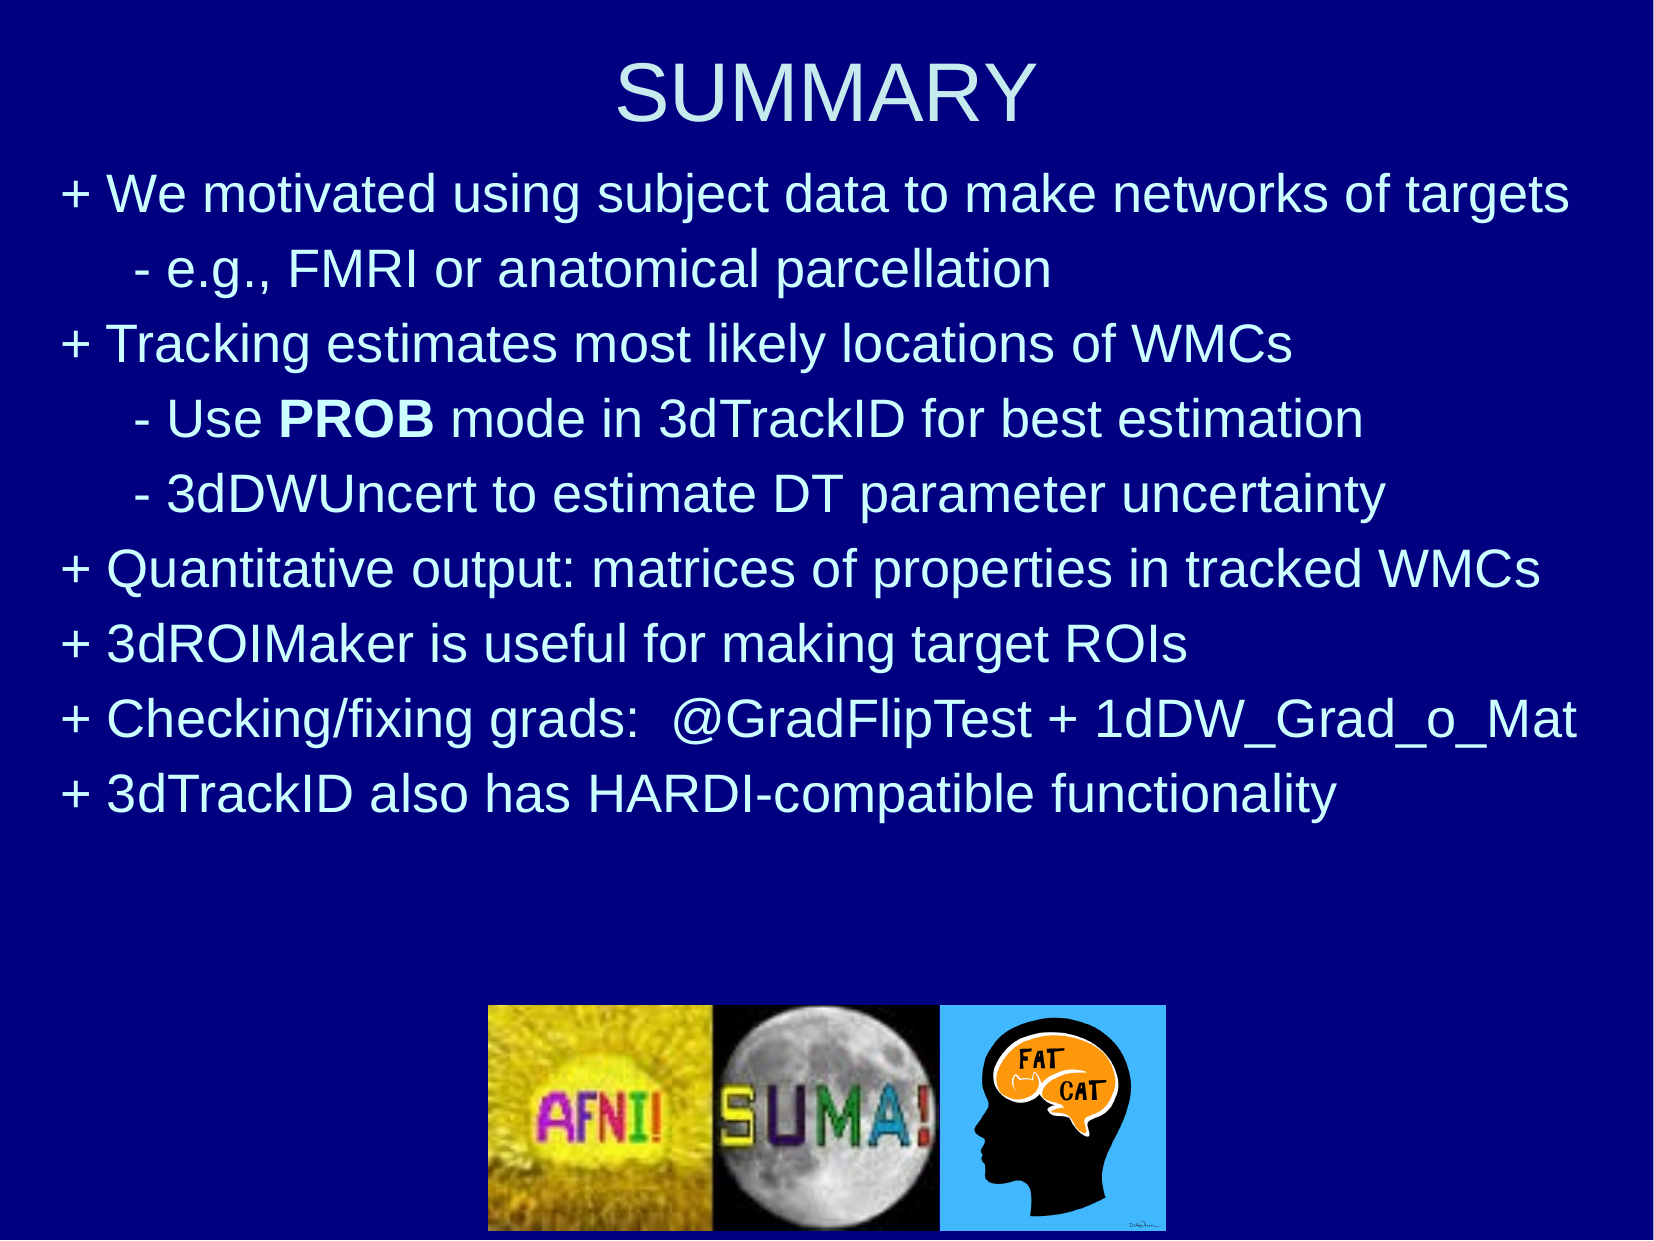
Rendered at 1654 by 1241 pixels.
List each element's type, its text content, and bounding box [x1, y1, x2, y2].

text_box + We motivated using subject data to make networks of targets - e.g., FMRI or anatomical parcellation + Tracking estimates most likely locations of WMCs - Use PROB mode in 3dTrackID for best estimation - 3dDWUncert to estimate DT parameter uncertainty + Quantitative output: matrices of properties in tracked WMCs + 3dROIMaker is useful for making target ROIs + Checking/fixing grads: @GradFlipTest + 1dDW_Grad_o_Mat + 3dTrackID also has HARDI-compatible functionality [45, 141, 1609, 982]
picture [488, 1005, 939, 1231]
title SUMMARY [8, 12, 1645, 163]
picture [940, 1005, 1166, 1231]
